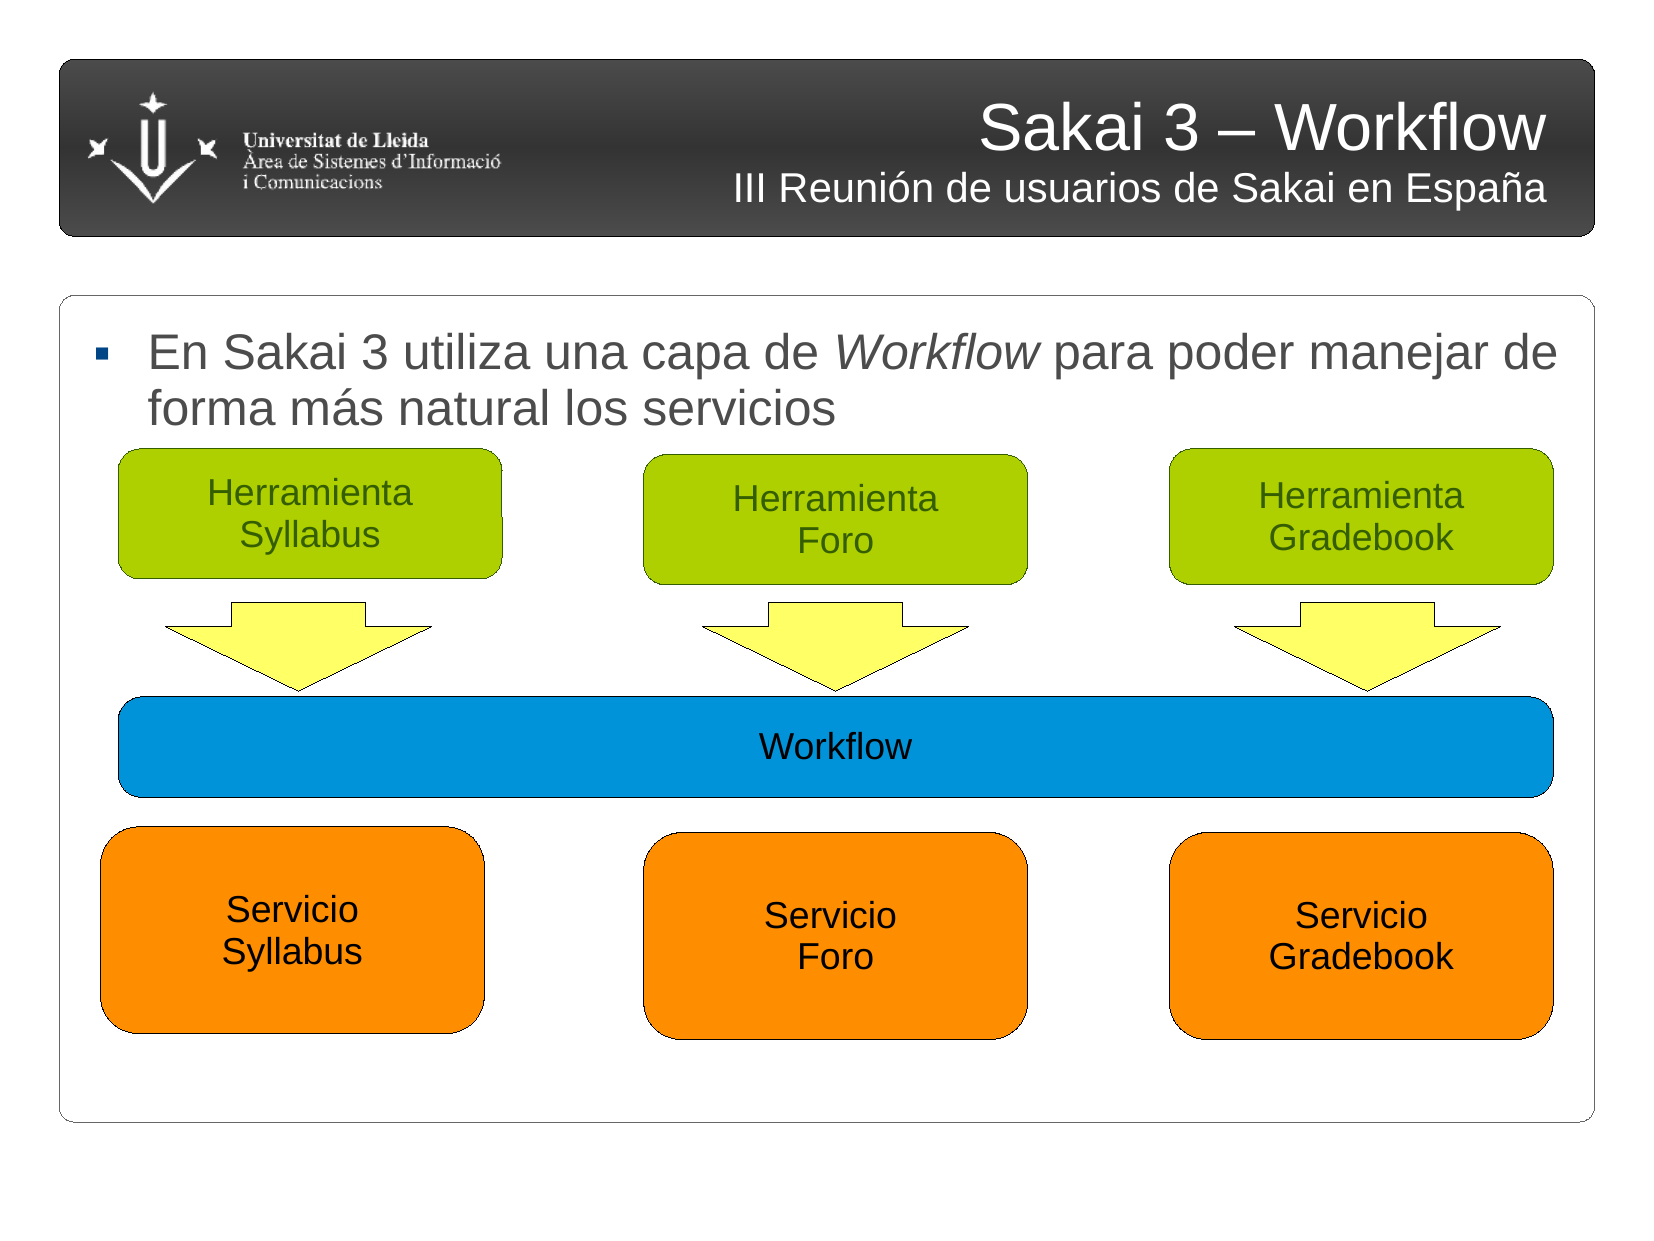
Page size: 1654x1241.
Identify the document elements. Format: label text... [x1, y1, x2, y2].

picture [64, 75, 530, 225]
text_box [702, 602, 969, 692]
text_box Servicio Syllabus [100, 826, 485, 1034]
list En Sakai 3 utiliza una capa de Workflow para poder manejar de forma más natural los servicios [76, 324, 1565, 1108]
text_box Herramienta Gradebook [1169, 448, 1554, 585]
text_box Servicio Foro [643, 832, 1028, 1040]
text_box Workflow [118, 696, 1554, 798]
text_box [165, 602, 432, 692]
text_box Herramienta Syllabus [118, 448, 503, 579]
text_box Servicio Gradebook [1169, 832, 1554, 1040]
title Sakai 3 – Workflow III Reunión de usuarios de Sakai en España [501, 84, 1548, 218]
text_box Herramienta Foro [643, 454, 1028, 585]
text_box [1234, 602, 1501, 692]
